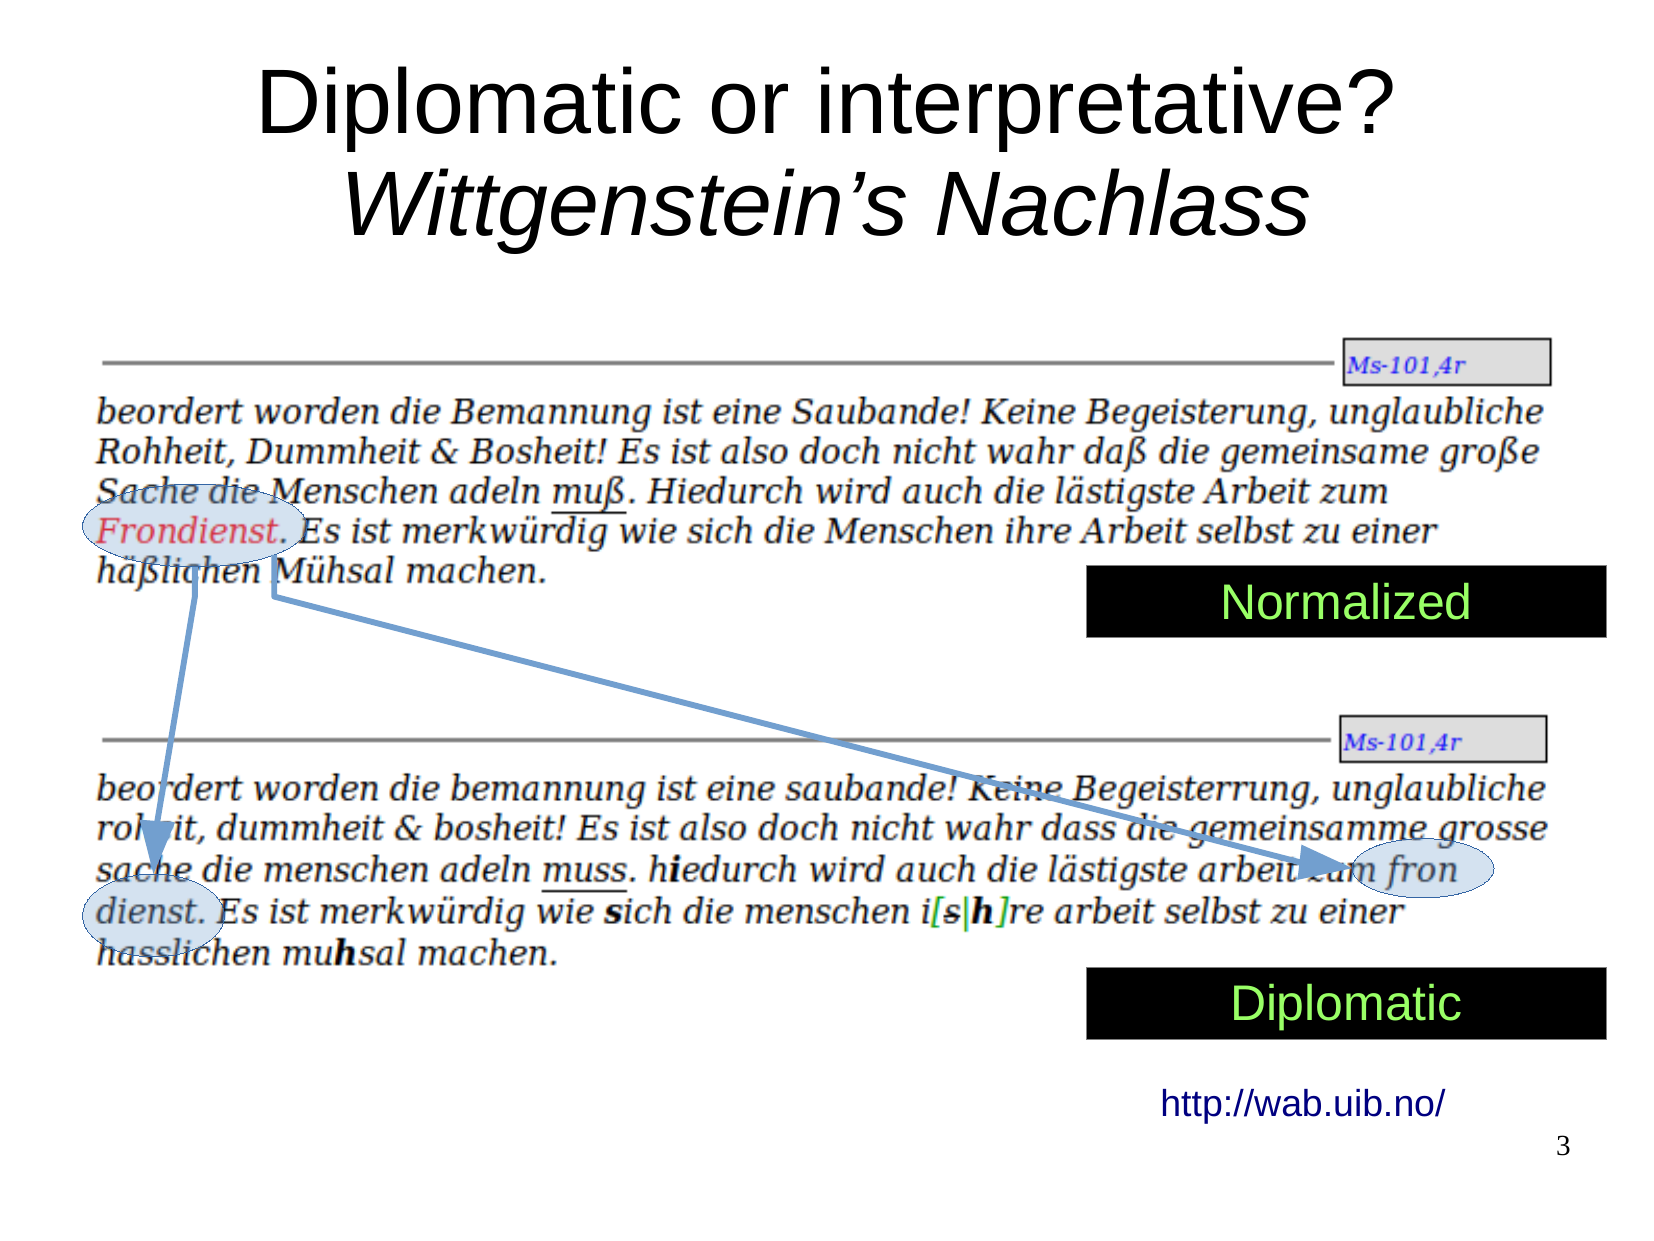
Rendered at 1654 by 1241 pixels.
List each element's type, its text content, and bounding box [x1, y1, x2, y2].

text_box Diplomatic [1086, 967, 1607, 1040]
picture [198, 557, 271, 596]
text_box Normalized [1086, 565, 1607, 638]
text_box [1352, 838, 1495, 898]
text_box [82, 484, 308, 567]
title Diplomatic or interpretative? Wittgenstein’s Nachlass [82, 49, 1571, 257]
picture [82, 701, 174, 911]
picture [82, 701, 1571, 974]
text_box [82, 874, 225, 957]
picture [82, 530, 191, 596]
text_box http://wab.uib.no/ [1145, 1074, 1548, 1150]
picture [82, 328, 1571, 596]
